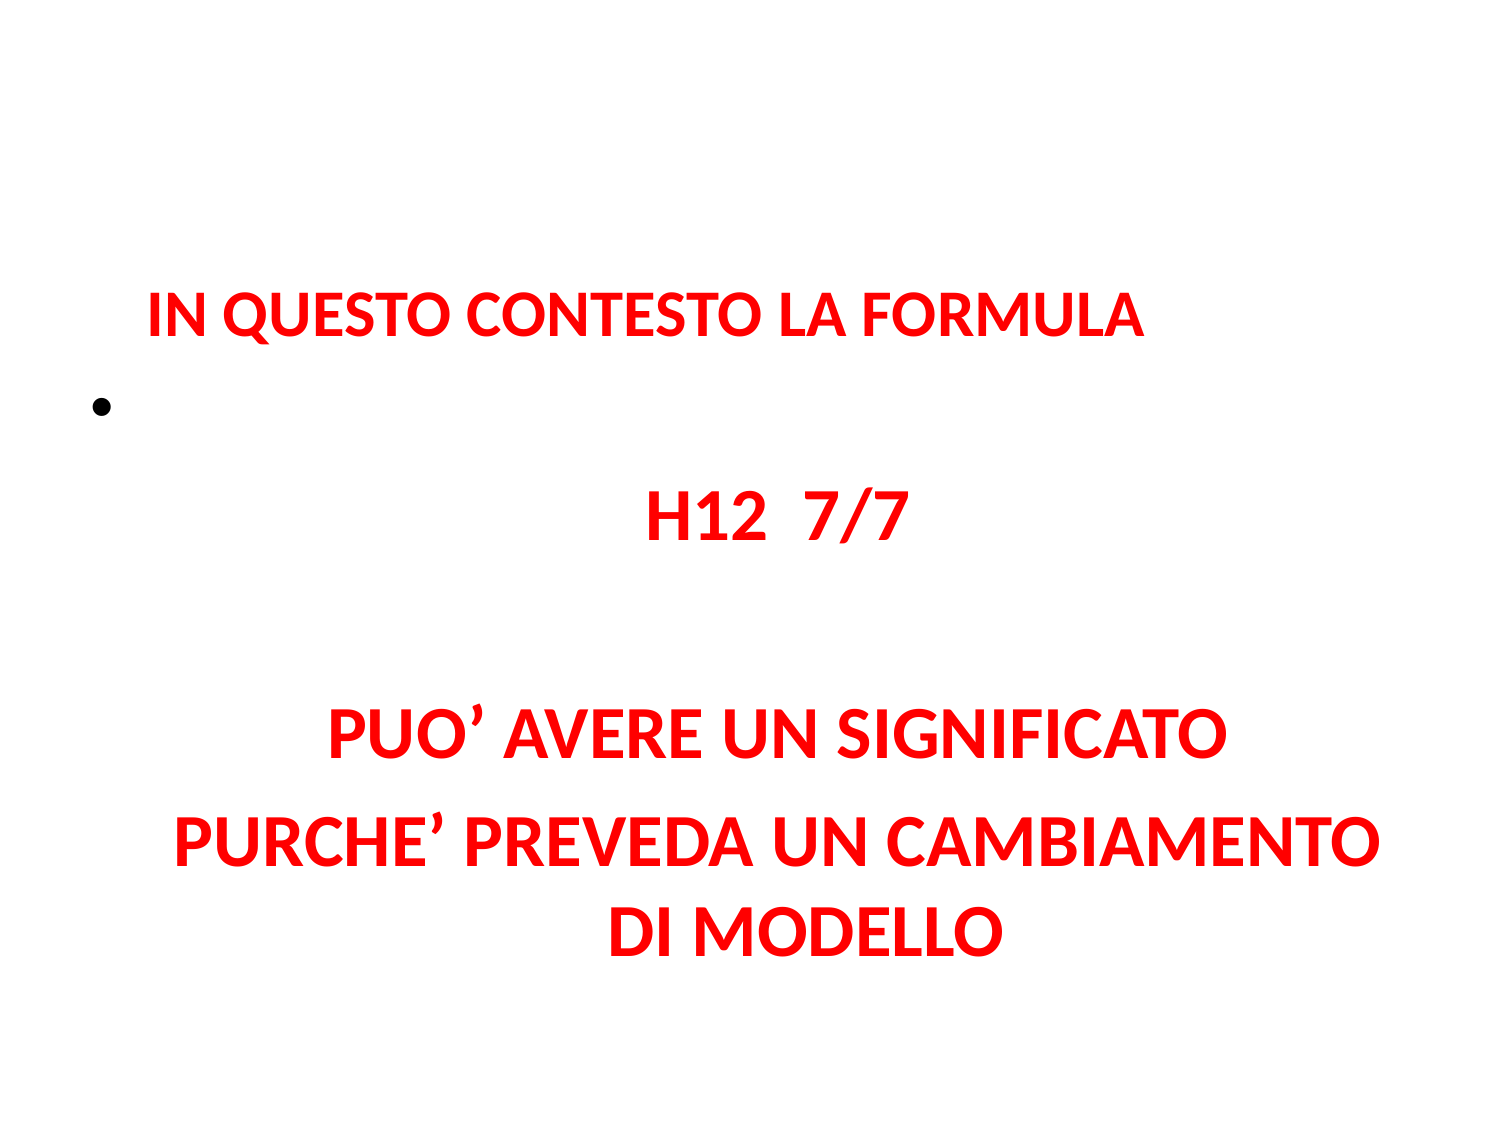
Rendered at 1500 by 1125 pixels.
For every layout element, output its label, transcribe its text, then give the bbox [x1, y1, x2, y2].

list IN QUESTO CONTESTO LA FORMULA H12 7/7 PUO’ AVERE UN SIGNIFICATO PURCHE’ PREVEDA UN CAMBIAMENTO DI MODELLO [75, 262, 1426, 1005]
